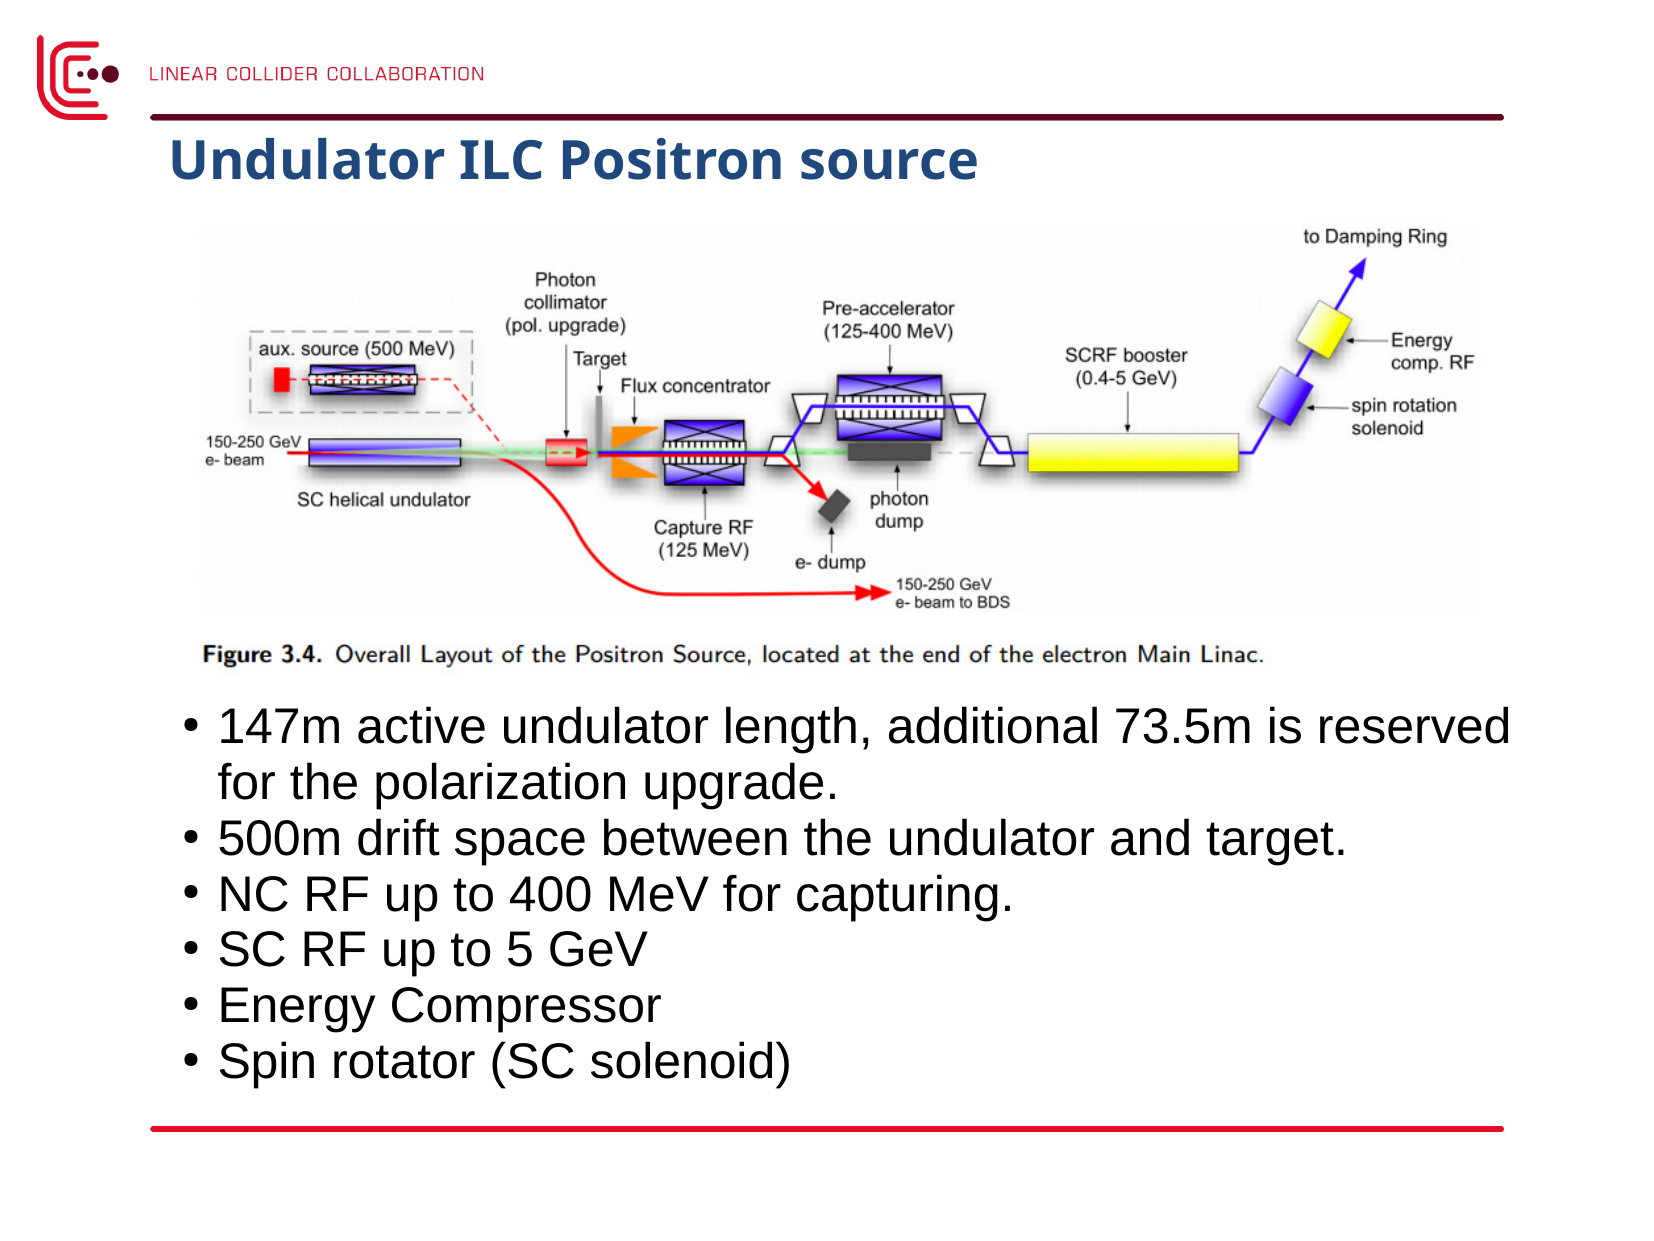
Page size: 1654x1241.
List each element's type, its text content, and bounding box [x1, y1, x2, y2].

title Undulator ILC Positron source [153, 118, 1642, 248]
text_box 147m active undulator length, additional 73.5m is reserved for the polarization upgrade. 500m drift space between the undulator and target. NC RF up to 400 MeV for capturing. SC RF up to 5 GeV Energy Compressor Spin rotator (SC solenoid) [167, 691, 1529, 1139]
picture [37, 35, 1504, 1132]
